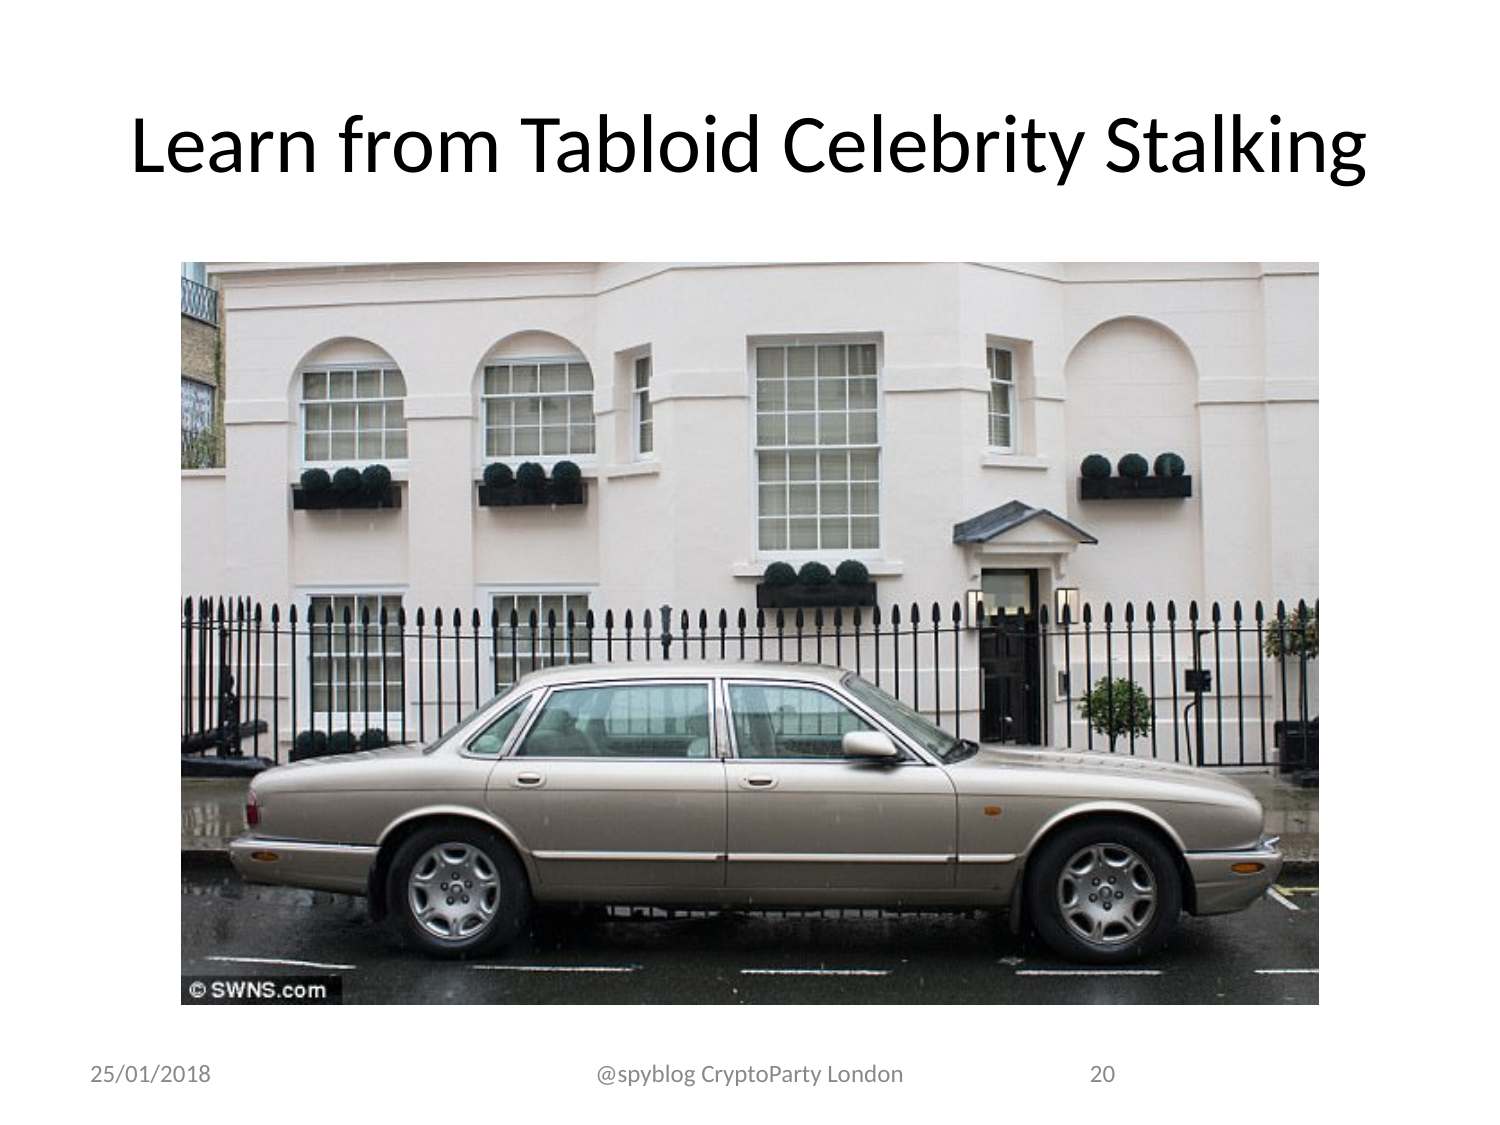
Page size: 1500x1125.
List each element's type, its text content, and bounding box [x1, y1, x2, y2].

text_box @spyblog CryptoParty London [512, 1042, 988, 1103]
text_box ‹#› [1074, 1042, 1426, 1103]
title Learn from Tabloid Celebrity Stalking [75, 45, 1426, 233]
picture [181, 262, 1319, 1005]
text_box 25/01/2018 [75, 1042, 426, 1103]
